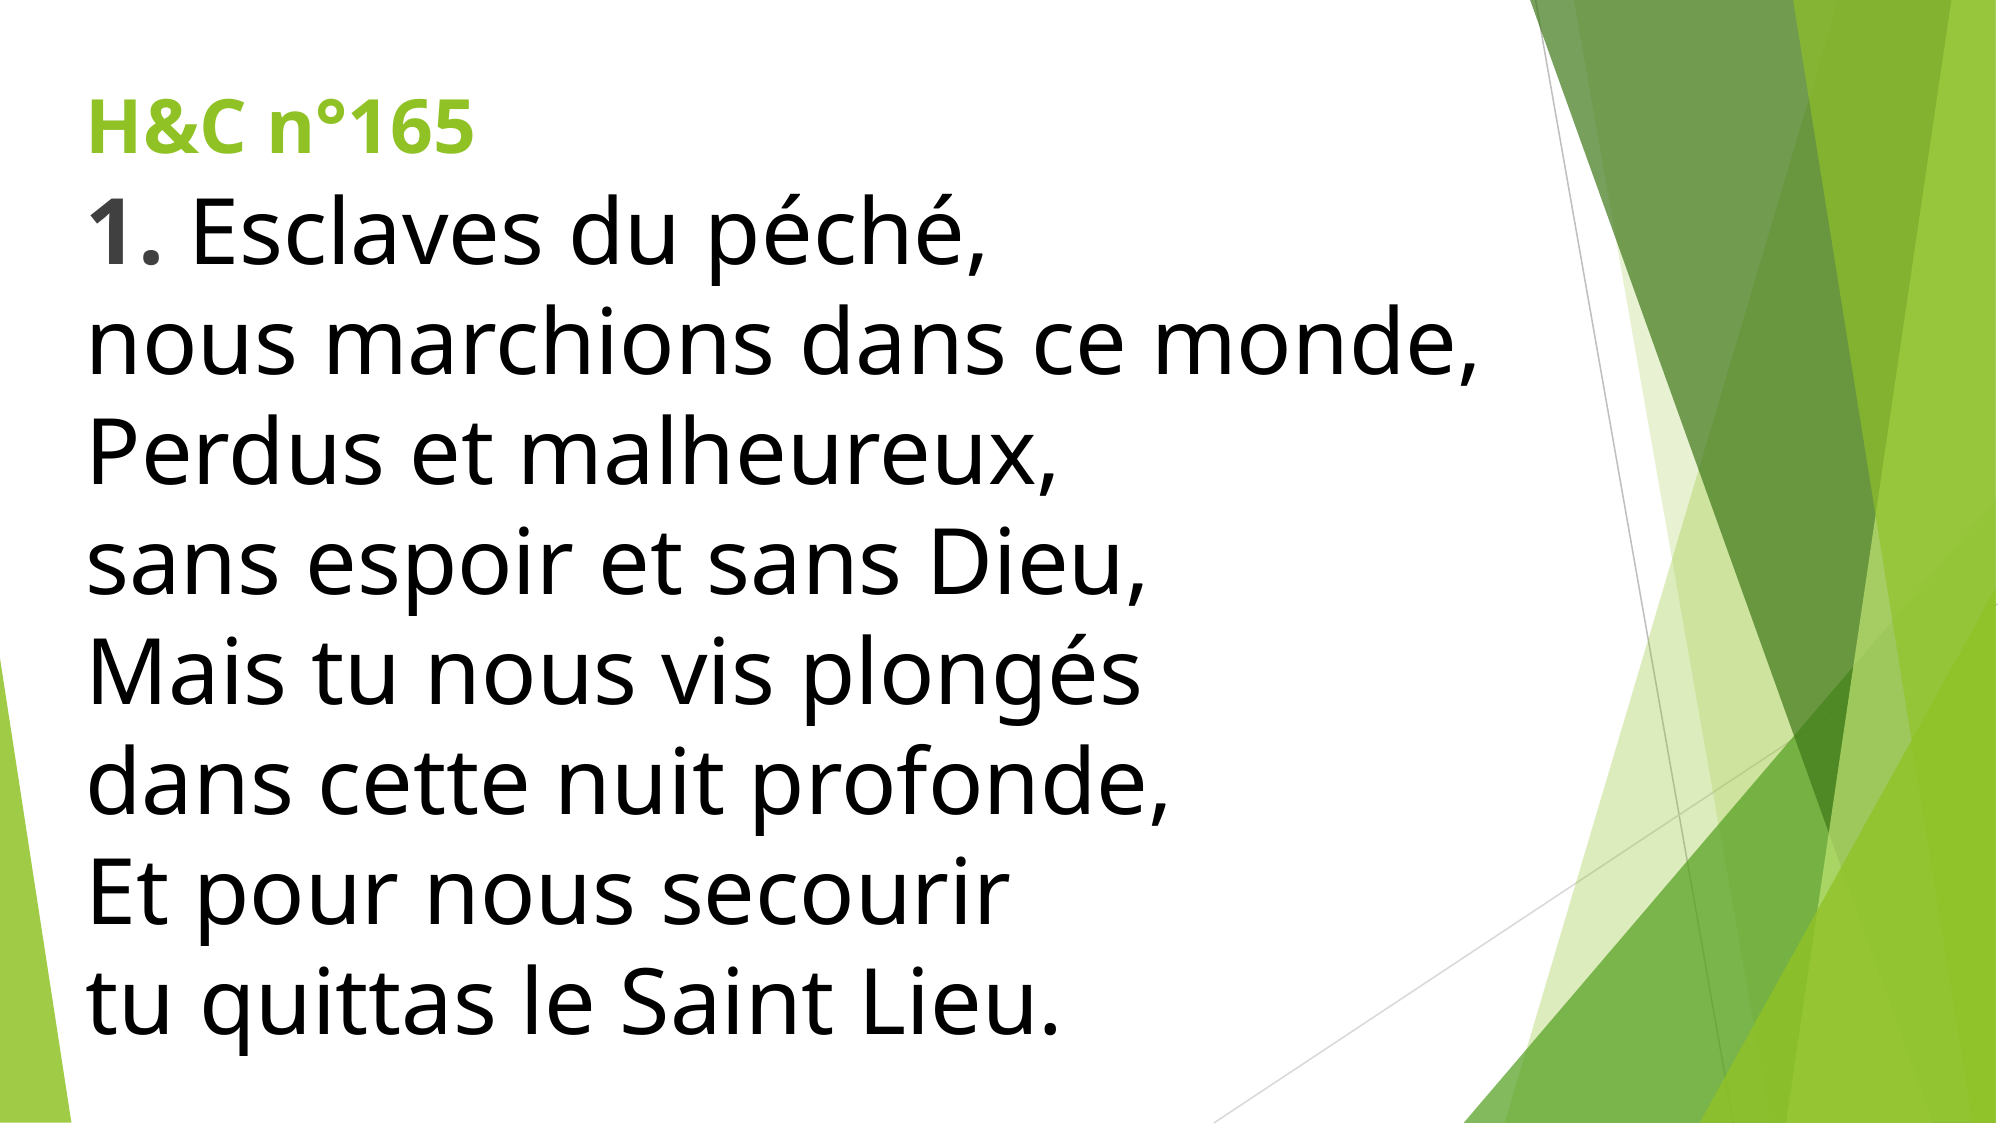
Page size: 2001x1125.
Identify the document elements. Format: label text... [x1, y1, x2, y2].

text_box 1. Esclaves du péché, nous marchions dans ce monde, Perdus et malheureux, sans espoir et sans Dieu, Mais tu nous vis plongés dans cette nuit profonde, Et pour nous secourir tu quittas le Saint Lieu. [70, 165, 2001, 1037]
text_box H&C n°165 [70, 70, 1522, 165]
